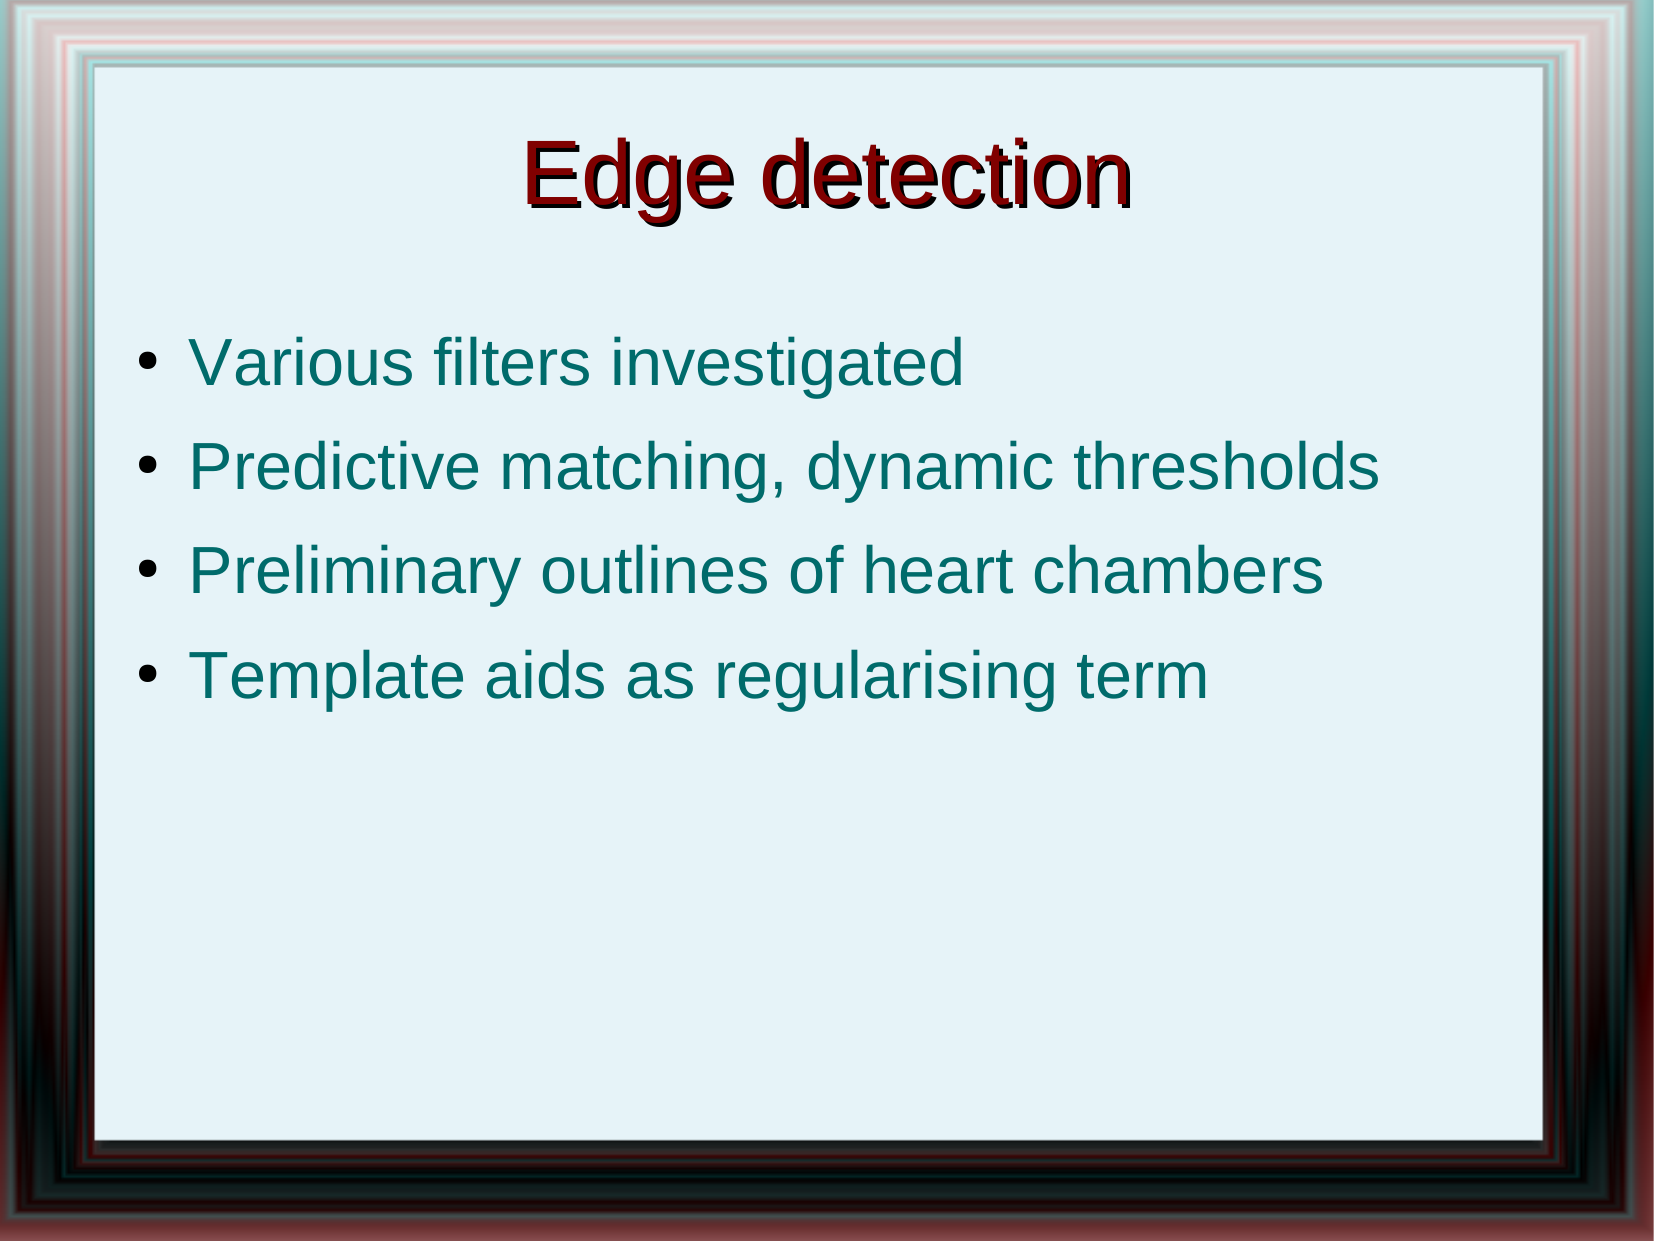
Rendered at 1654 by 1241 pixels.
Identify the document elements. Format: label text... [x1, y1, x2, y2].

list Various filters investigated Predictive matching, dynamic thresholds Preliminary outlines of heart chambers Template aids as regularising term [118, 324, 1506, 1129]
title Edge detection [118, 95, 1536, 250]
picture [0, 0, 1654, 1241]
